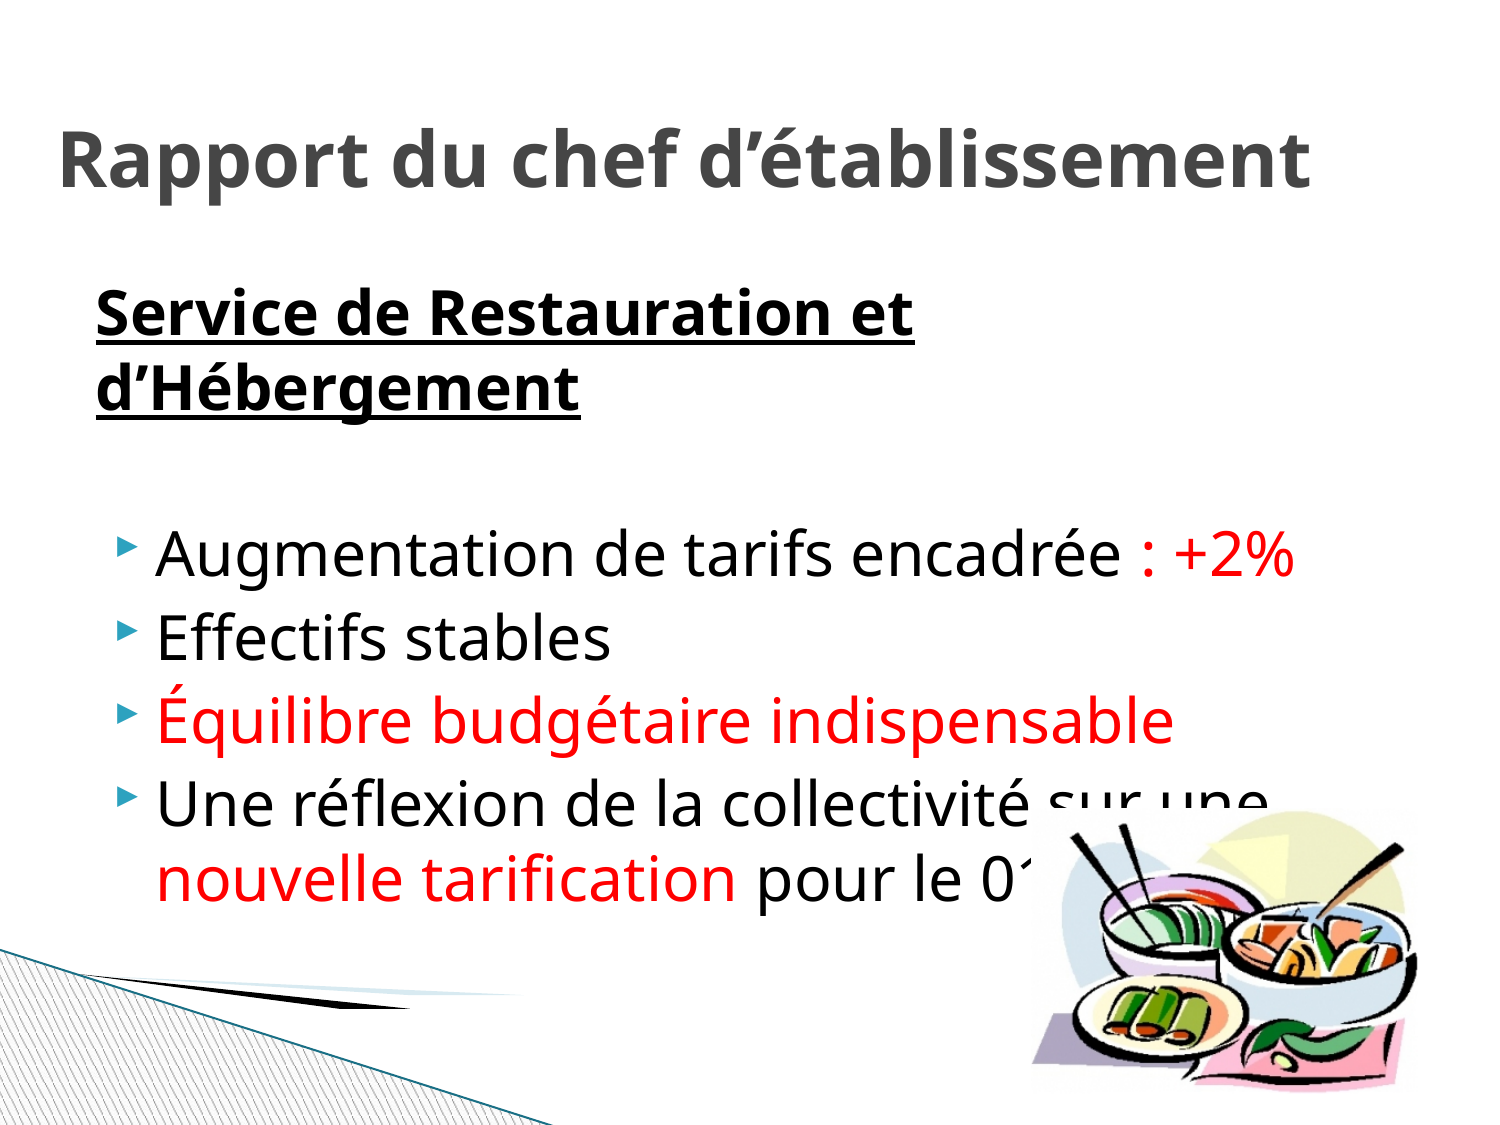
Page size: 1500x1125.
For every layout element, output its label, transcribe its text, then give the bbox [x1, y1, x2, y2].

picture [1031, 808, 1418, 1094]
list Service de Restauration et d’Hébergement Augmentation de tarifs encadrée : +2% Effectifs stables Équilibre budgétaire indispensable Une réflexion de la collectivité sur une nouvelle tarification pour le 01/09/2013 ? [80, 224, 1406, 922]
picture [0, 952, 543, 1125]
title Rapport du chef d’établissement [41, 62, 1425, 250]
